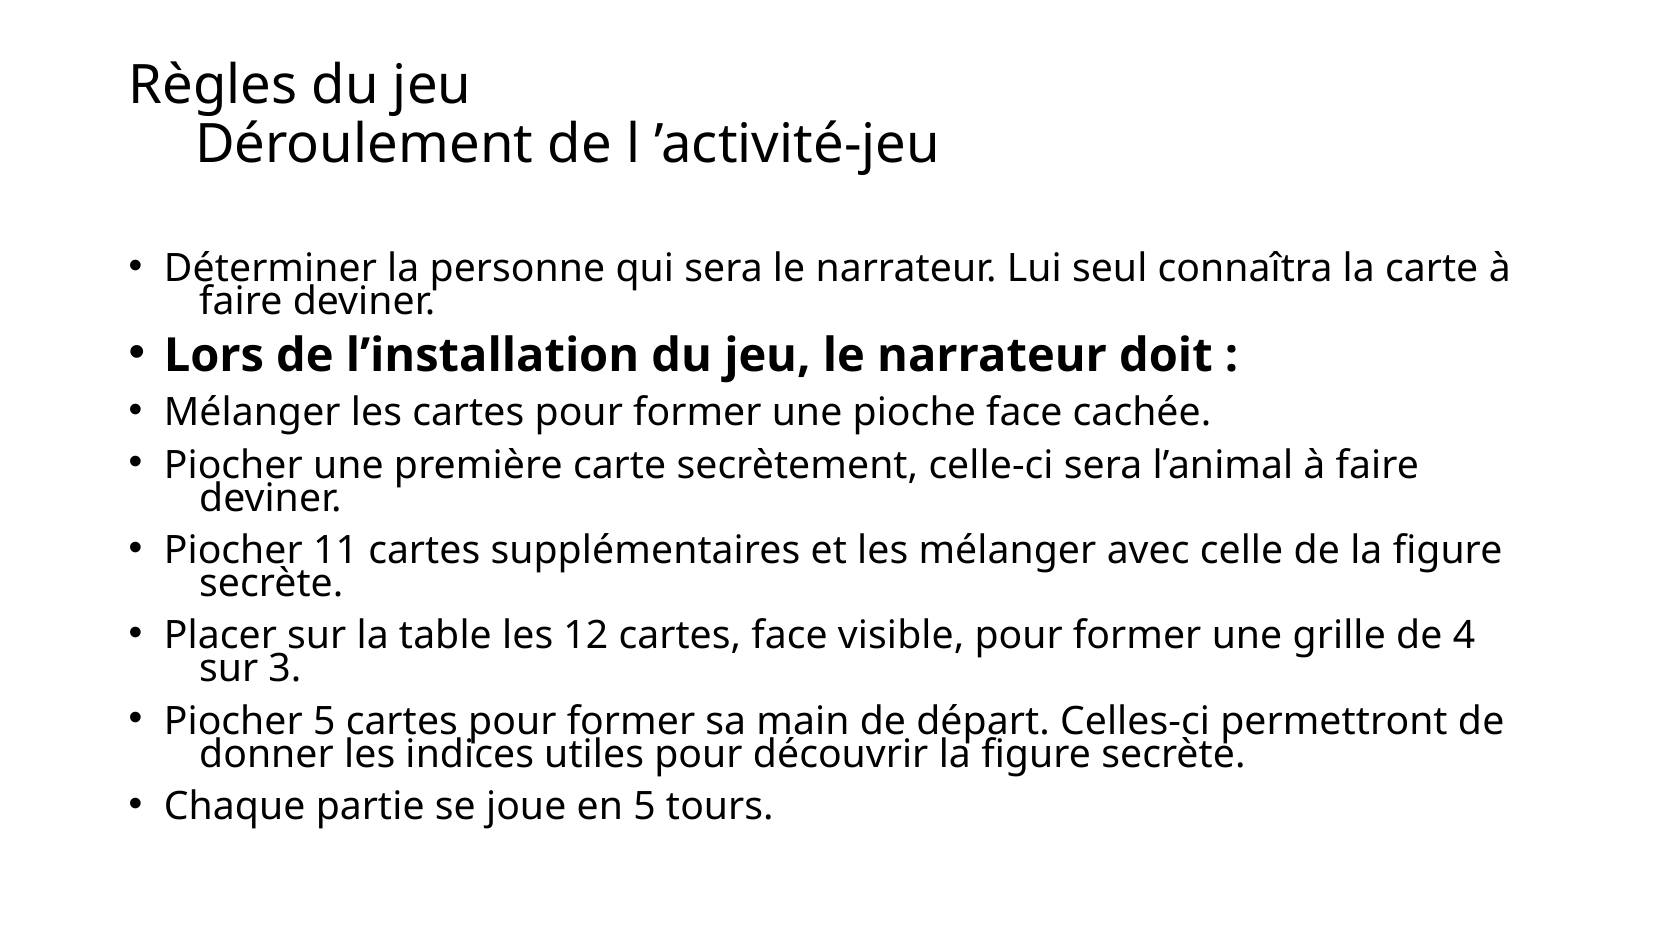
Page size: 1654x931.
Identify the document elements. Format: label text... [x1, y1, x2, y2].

title Règles du jeu Déroulement de l ’activité-jeu [113, 49, 1540, 230]
list Déterminer la personne qui sera le narrateur. Lui seul connaîtra la carte à faire deviner. Lors de l’installation du jeu, le narrateur doit : Mélanger les cartes pour former une pioche face cachée. Piocher une première carte secrètement, celle-ci sera l’animal à faire deviner. Piocher 11 cartes supplémentaires et les mélanger avec celle de la figure secrète. Placer sur la table les 12 cartes, face visible, pour former une grille de 4 sur 3. Piocher 5 cartes pour former sa main de départ. Celles-ci permettront de donner les indices utiles pour découvrir la figure secrète. Chaque partie se joue en 5 tours. [113, 247, 1540, 838]
